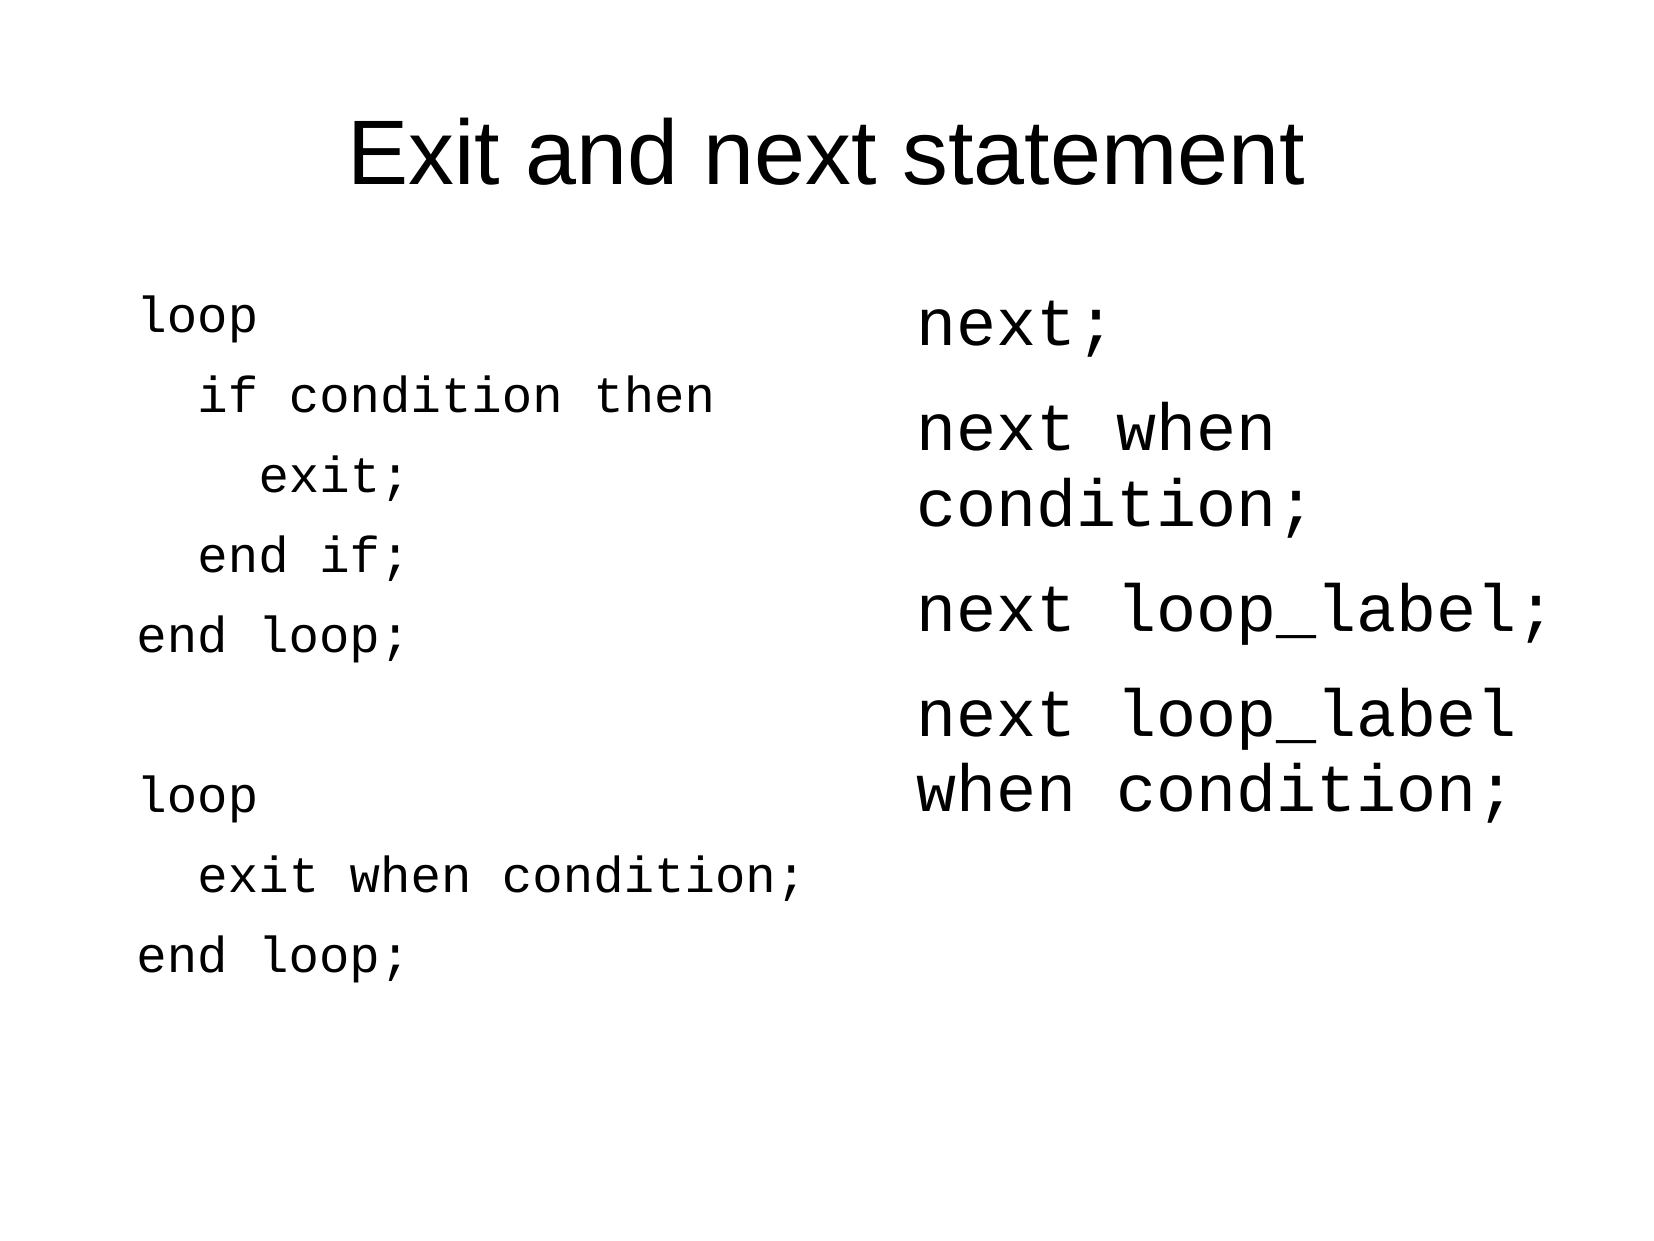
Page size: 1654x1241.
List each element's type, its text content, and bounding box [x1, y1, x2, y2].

list next; next when condition; next loop_label; next loop_label when condition; [845, 290, 1572, 1010]
list loop if condition then exit; end if; end loop; loop exit when condition; end loop; [82, 290, 809, 1010]
title Exit and next statement [82, 49, 1571, 257]
